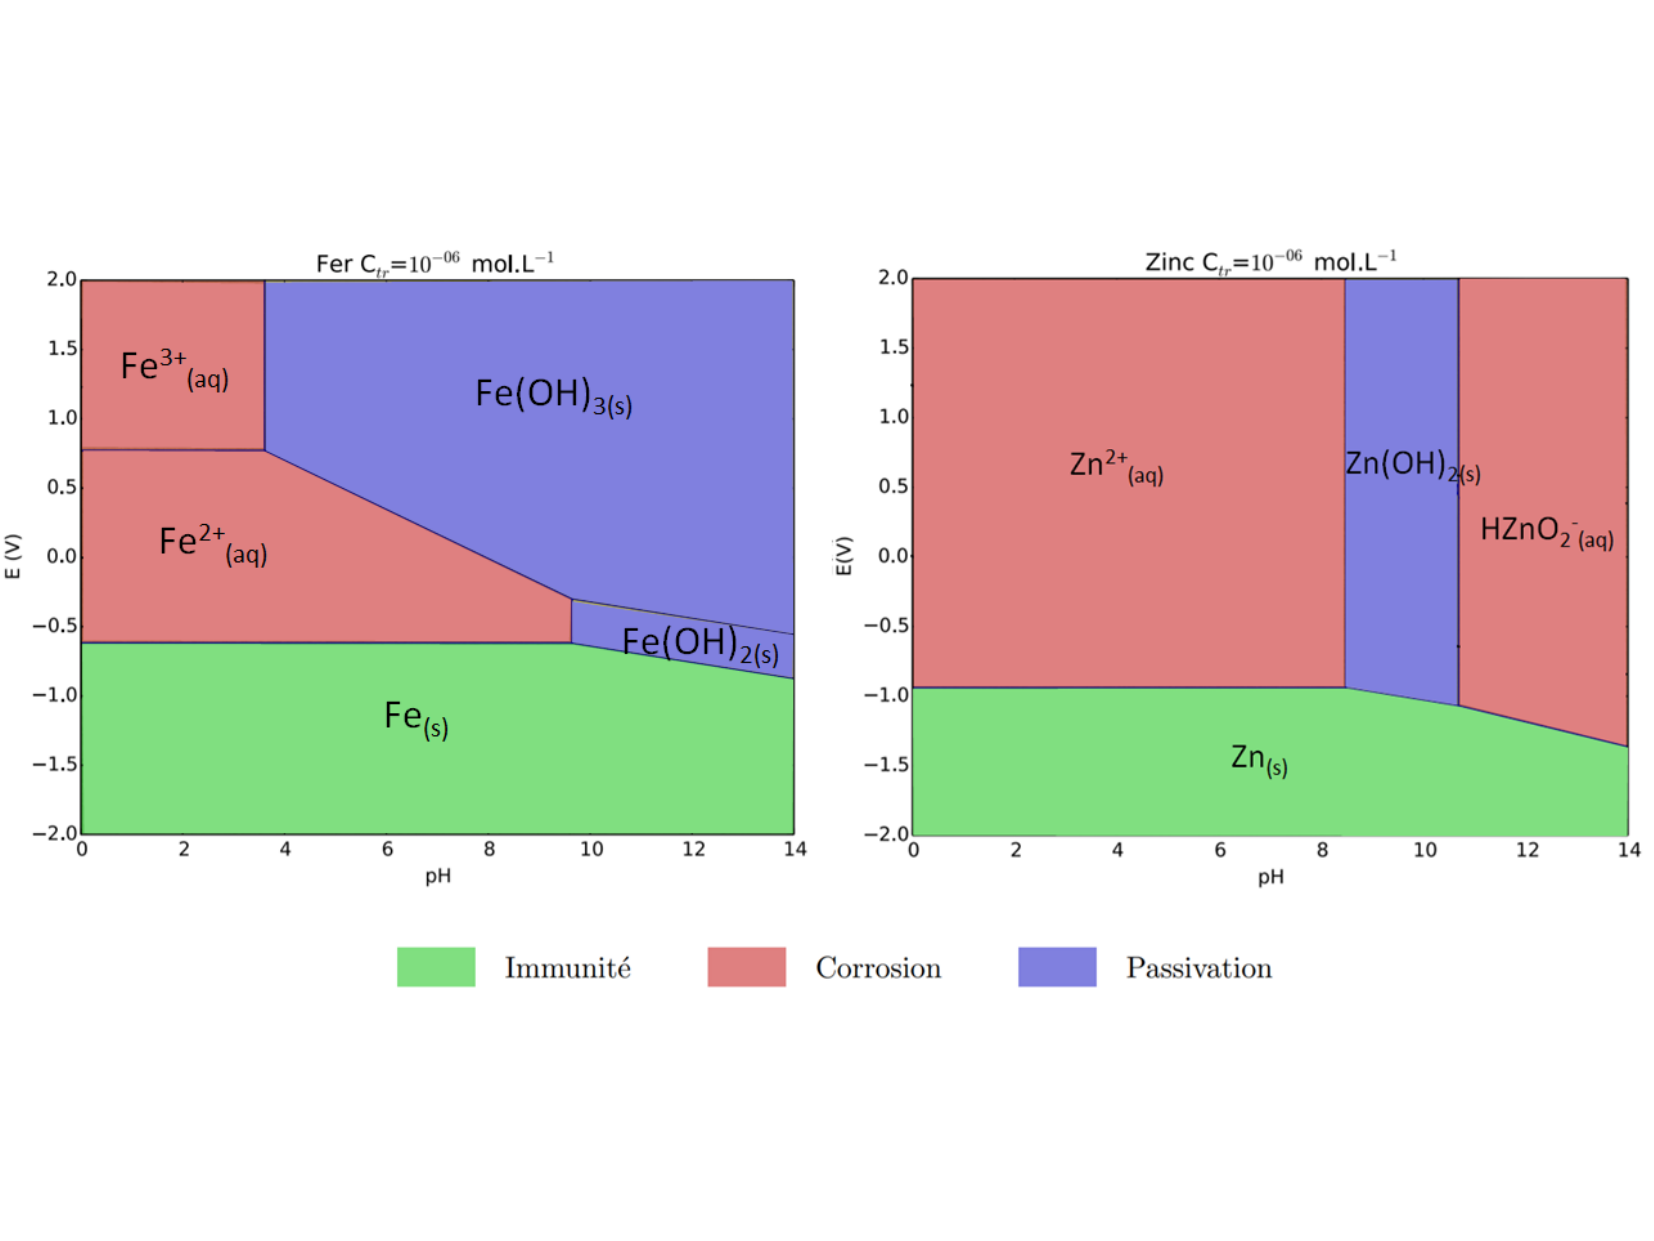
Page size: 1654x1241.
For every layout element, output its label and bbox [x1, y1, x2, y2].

picture [0, 247, 1646, 993]
